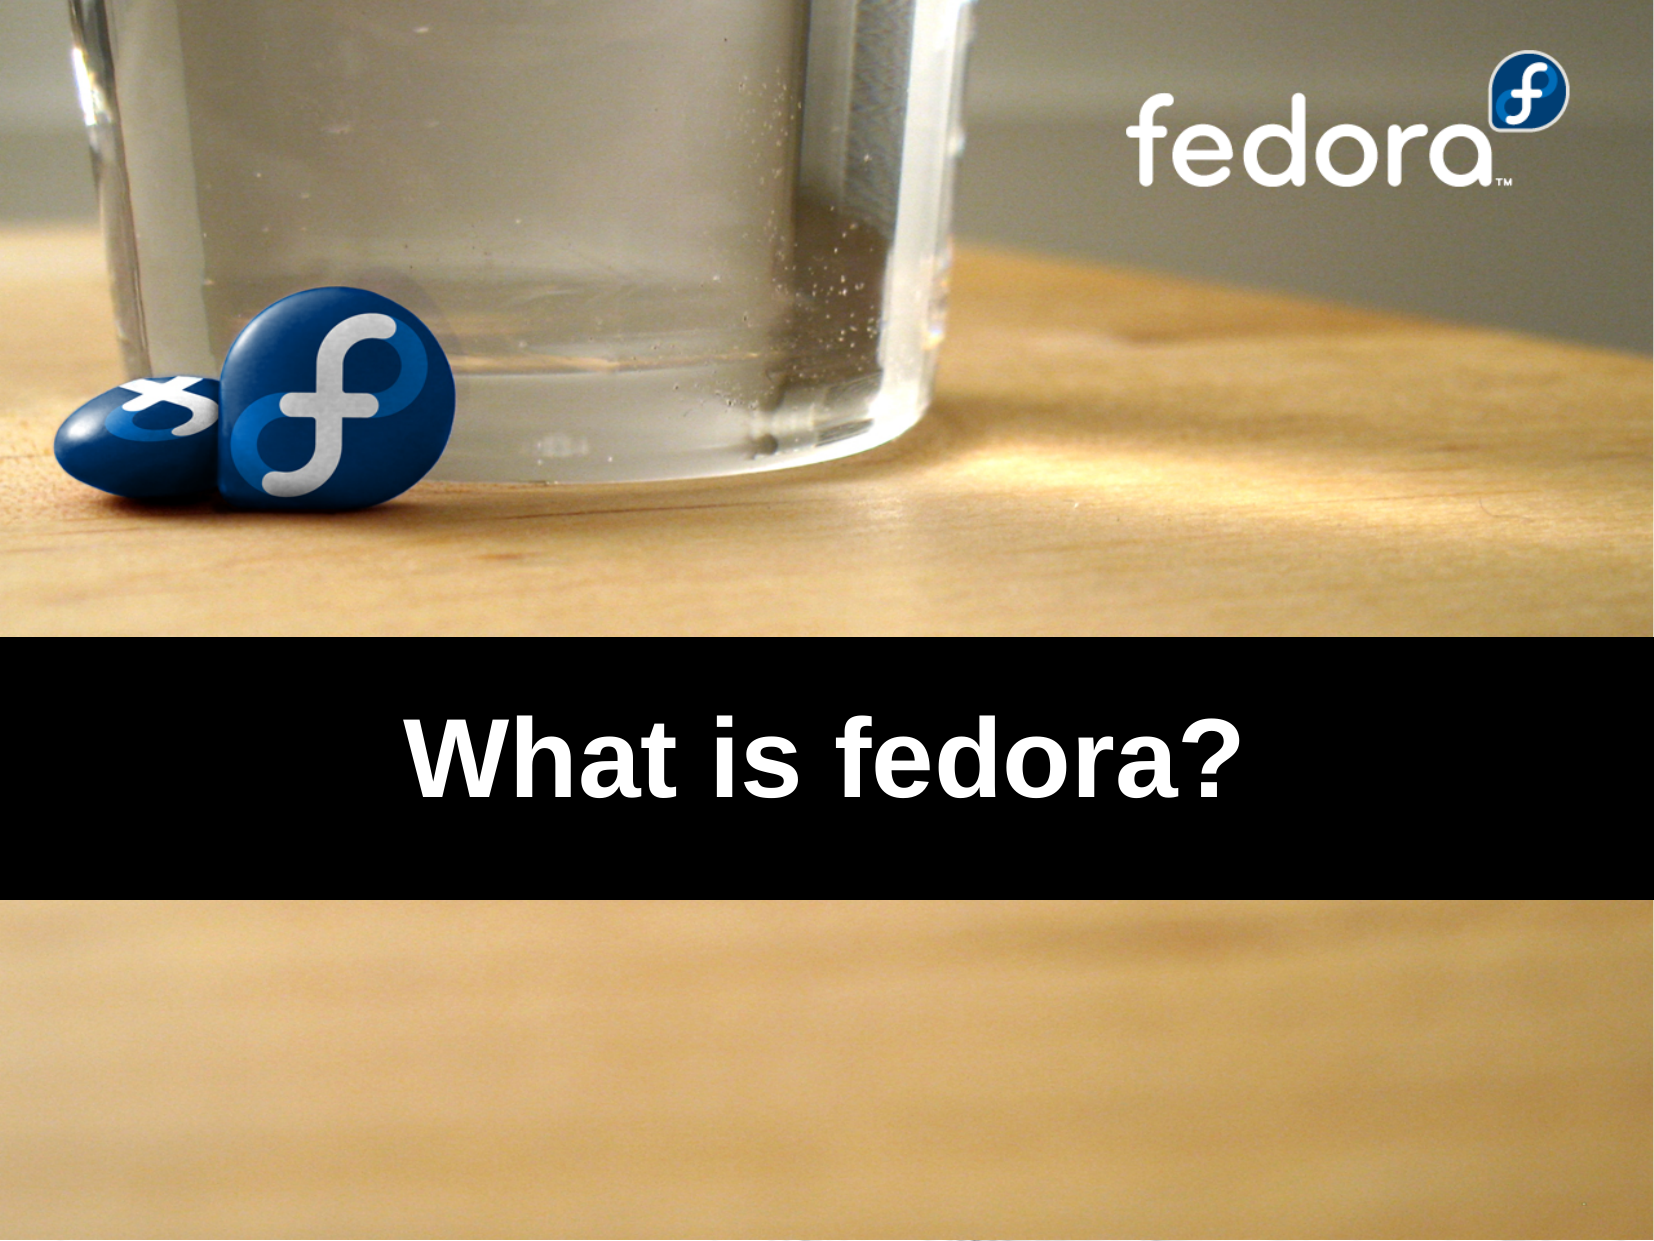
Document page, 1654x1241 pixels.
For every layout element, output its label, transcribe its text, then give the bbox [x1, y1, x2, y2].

title What is fedora? [37, 655, 1614, 863]
picture [0, 900, 1654, 1241]
text_box [0, 637, 1654, 900]
picture [0, 0, 1654, 637]
